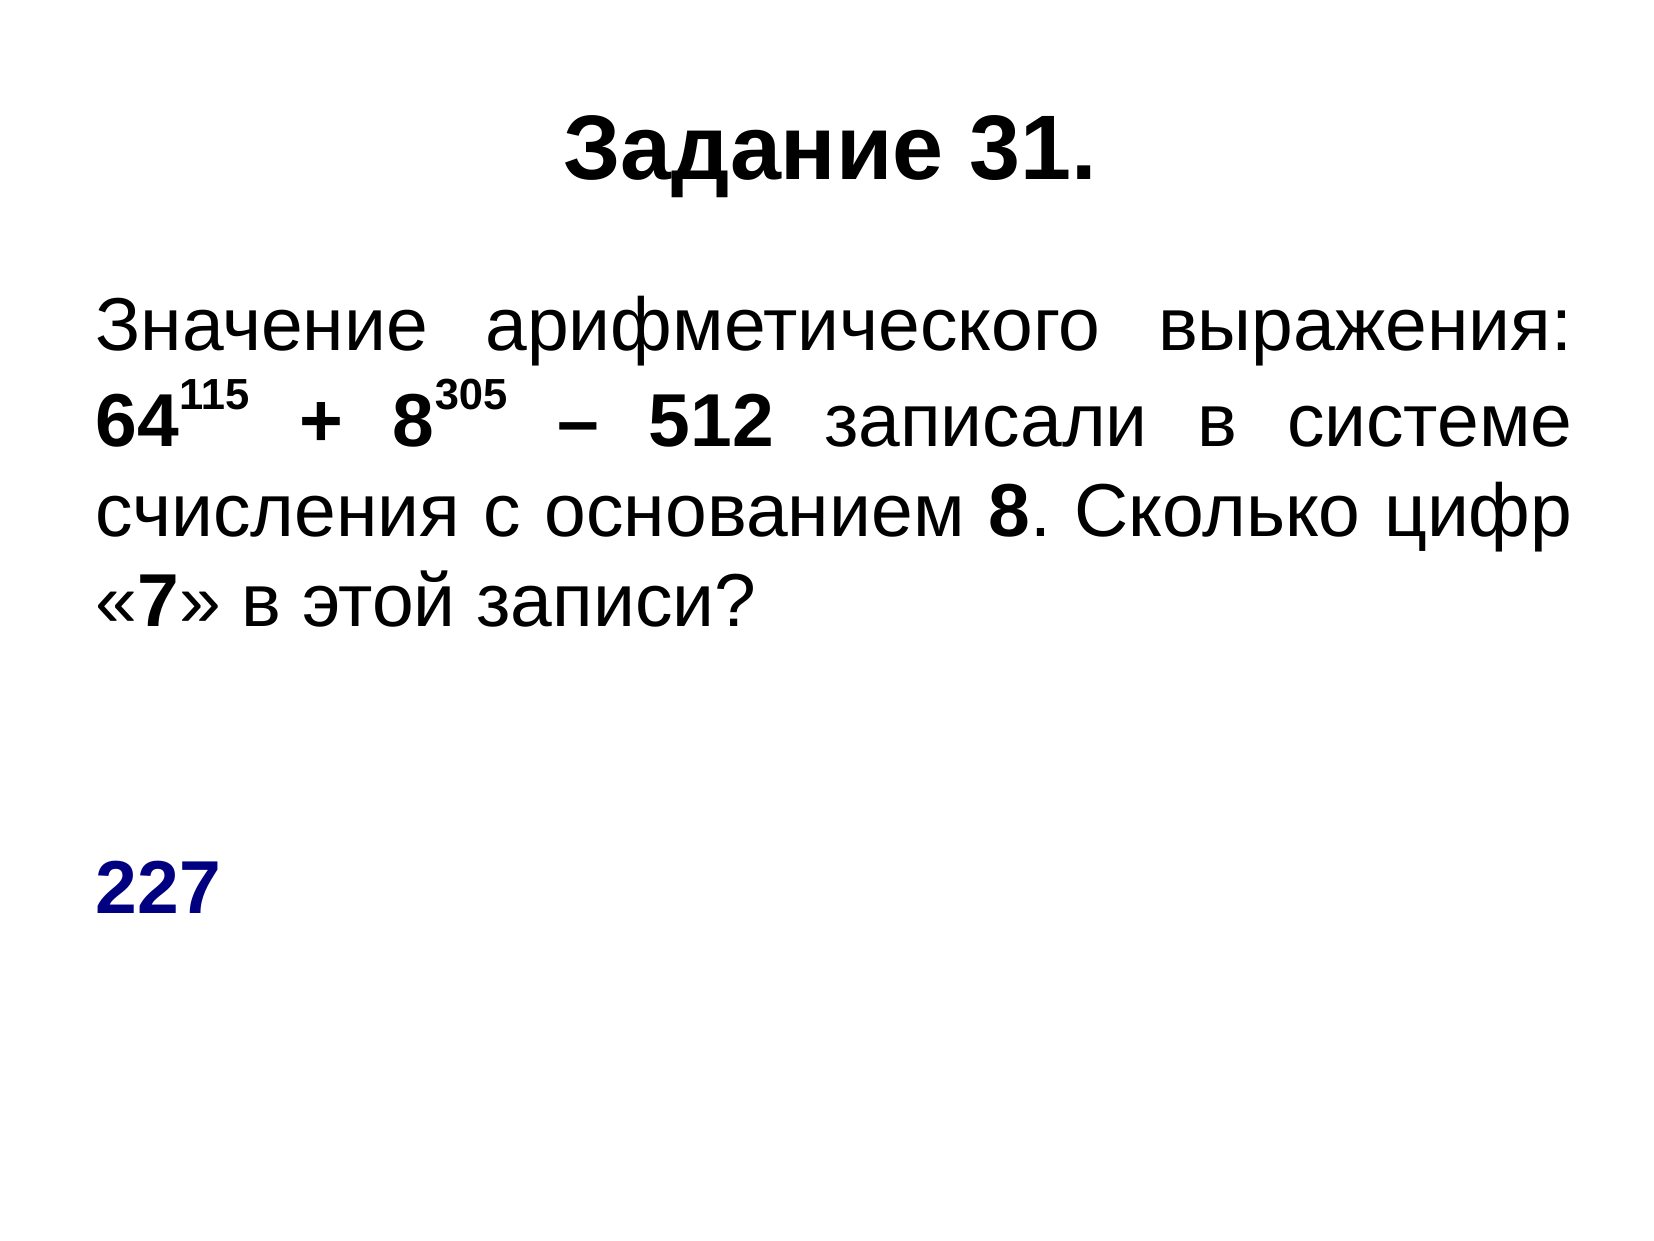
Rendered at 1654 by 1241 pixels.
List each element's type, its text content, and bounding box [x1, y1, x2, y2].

title Задание 31. [82, 68, 1571, 268]
text_box Значение арифметического выражения: 64115 + 8305 – 512 записали в системе счисления с основанием 8. Сколько цифр «7» в этой записи? 227 [80, 268, 1588, 1194]
